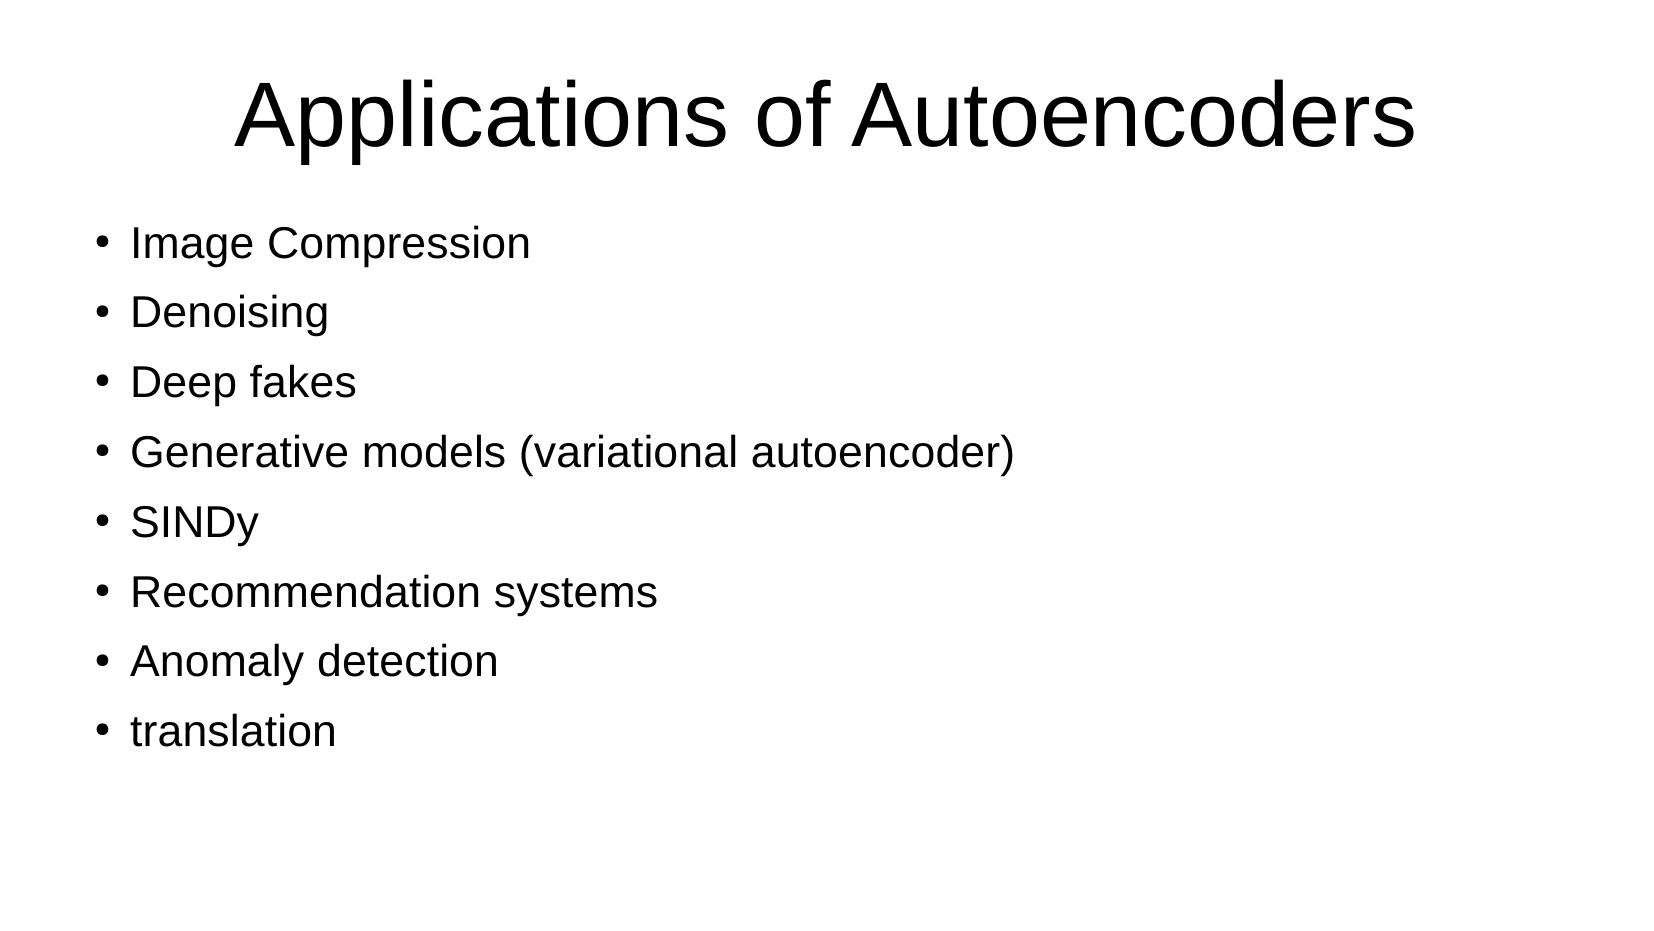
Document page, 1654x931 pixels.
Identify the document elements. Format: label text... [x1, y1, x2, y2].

title Applications of Autoencoders [82, 37, 1571, 193]
list Image Compression Denoising Deep fakes Generative models (variational autoencoder) SINDy Recommendation systems Anomaly detection translation [82, 217, 1571, 758]
